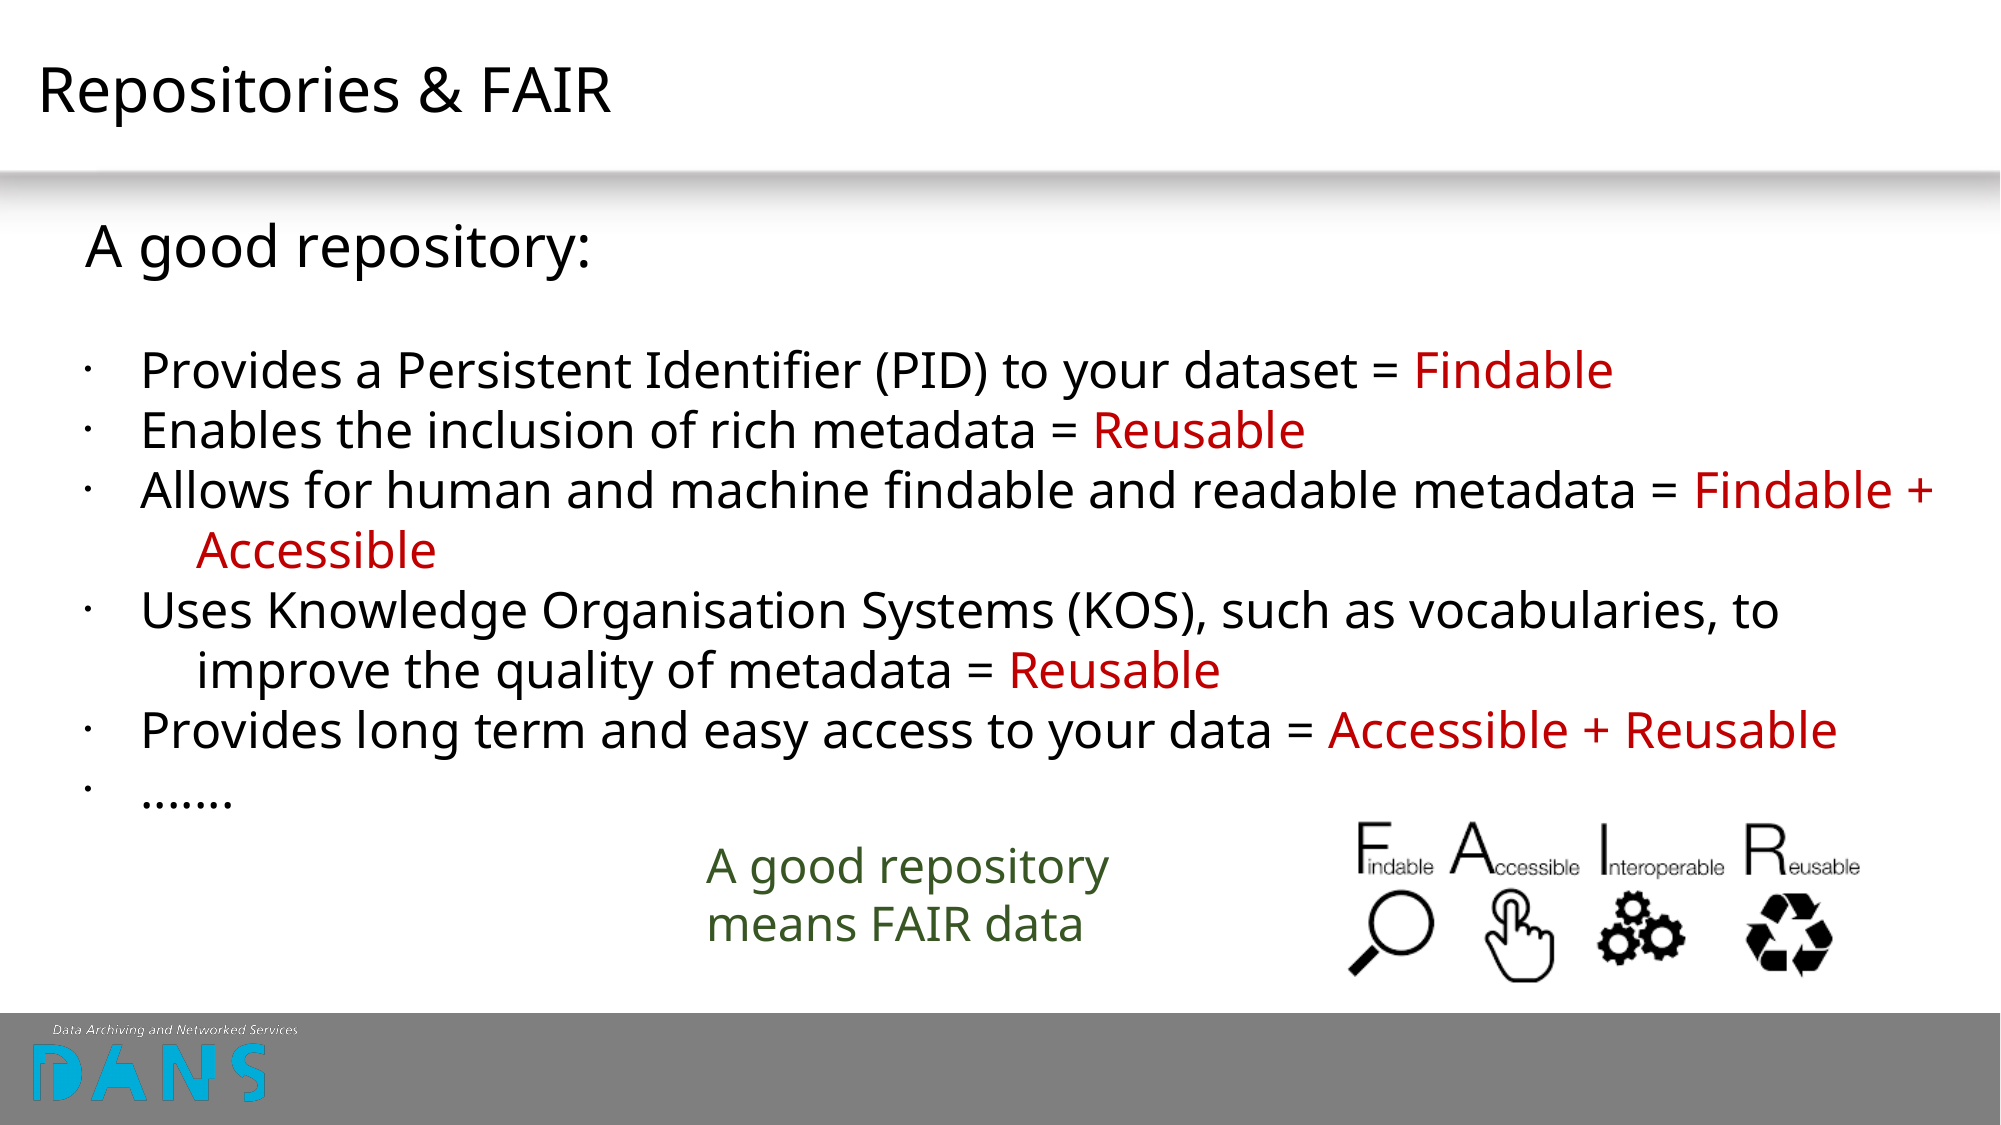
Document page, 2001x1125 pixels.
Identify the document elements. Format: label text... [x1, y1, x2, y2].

title Repositories & FAIR [22, 24, 1981, 161]
text_box Provides a Persistent Identifier (PID) to your dataset = Findable Enables the inclusion of rich metadata = Reusable Allows for human and machine findable and readable metadata = Findable + Accessible Uses Knowledge Organisation Systems (KOS), such as vocabularies, to improve the quality of metadata = Reusable Provides long term and easy access to your data = Accessible + Reusable ....... [69, 331, 1959, 892]
text_box A good repository: [70, 201, 715, 288]
text_box A good repository means FAIR data [691, 828, 1275, 960]
picture [1323, 809, 1874, 997]
